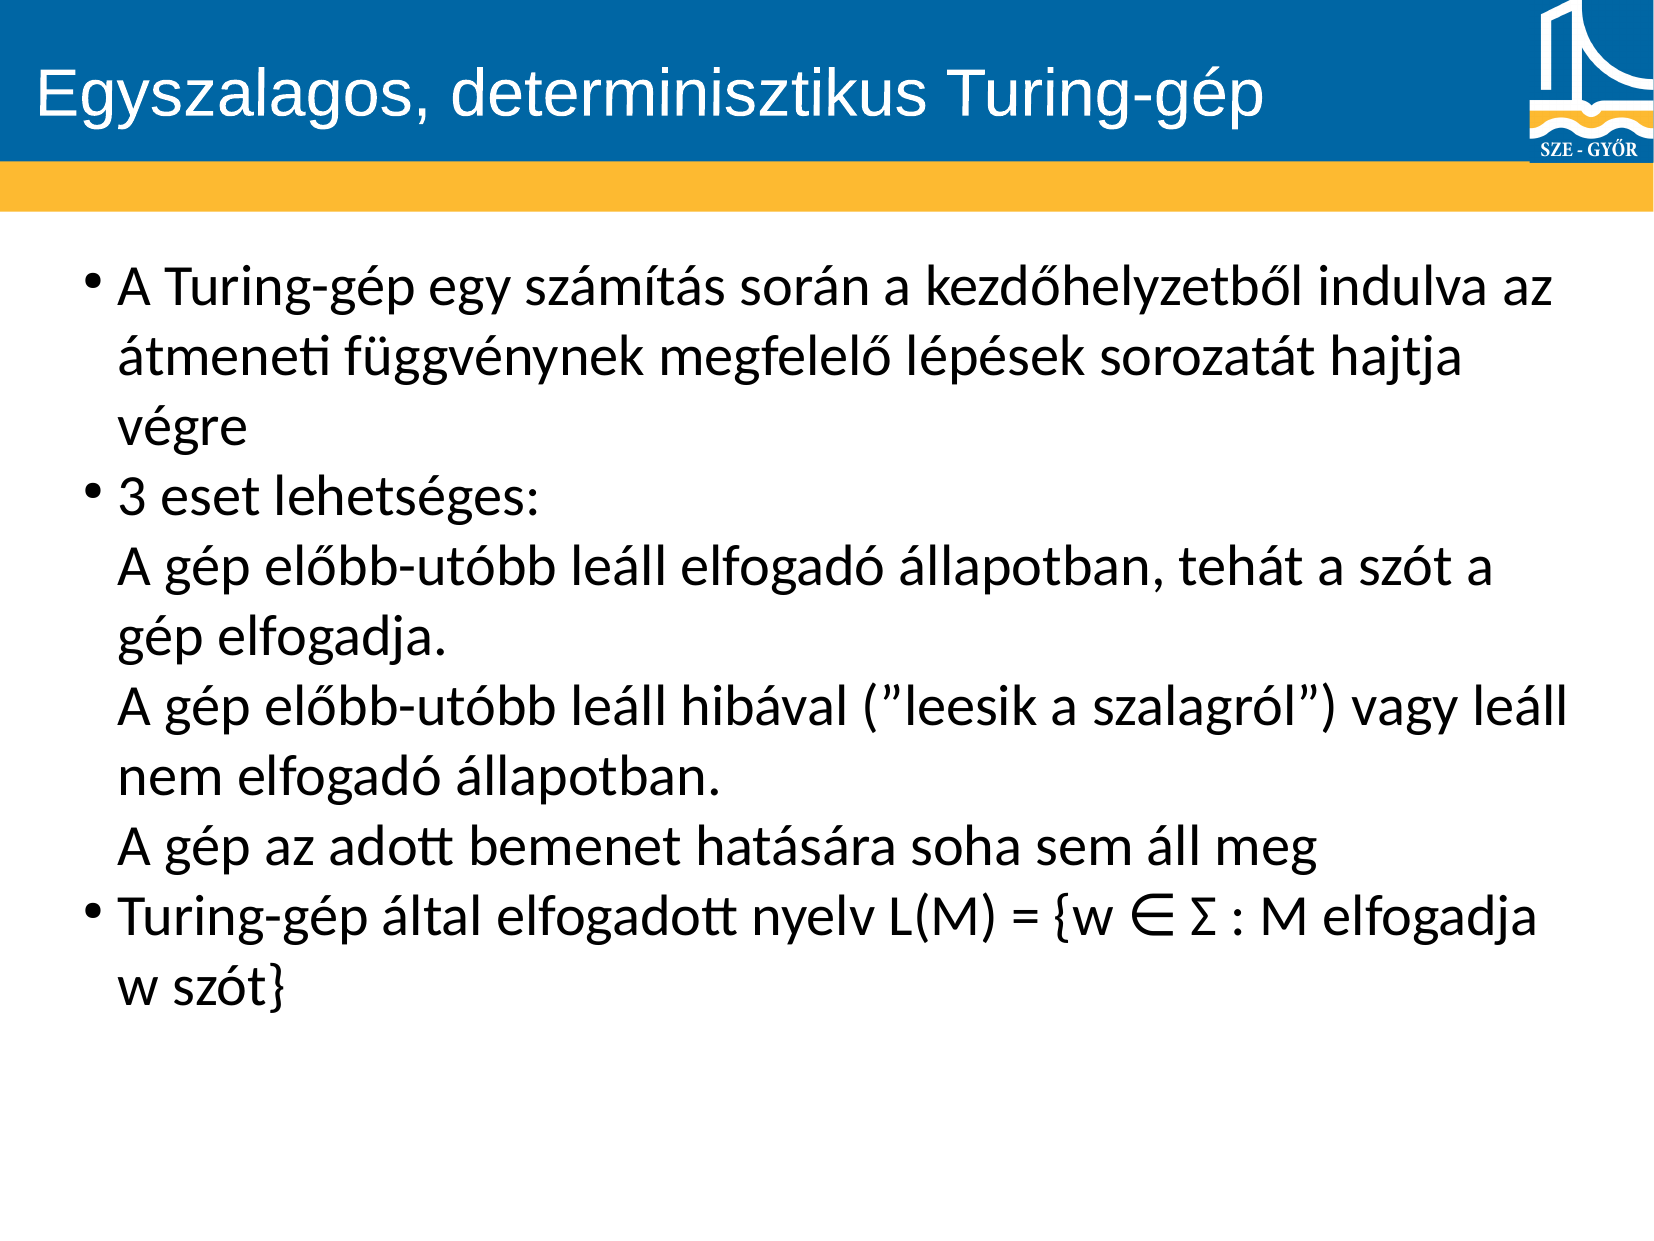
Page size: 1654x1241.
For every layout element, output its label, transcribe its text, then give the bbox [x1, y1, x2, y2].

picture [1529, 0, 1654, 163]
text_box A Turing-gép egy számítás során a kezdőhelyzetből indulva az átmeneti függvénynek megfelelő lépések sorozatát hajtja végre 3 eset lehetséges: A gép előbb-utóbb leáll elfogadó állapotban, tehát a szót a gép elfogadja. A gép előbb-utóbb leáll hibával (”leesik a szalagról”) vagy leáll nem elfogadó állapotban. A gép az adott bemenet hatására soha sem áll meg Turing-gép által elfogadott nyelv L(M) = {w ∈ Σ : M elfogadja w szót} [82, 247, 1571, 1198]
text_box Egyszalagos, determinisztikus Turing-gép [34, 48, 1524, 144]
